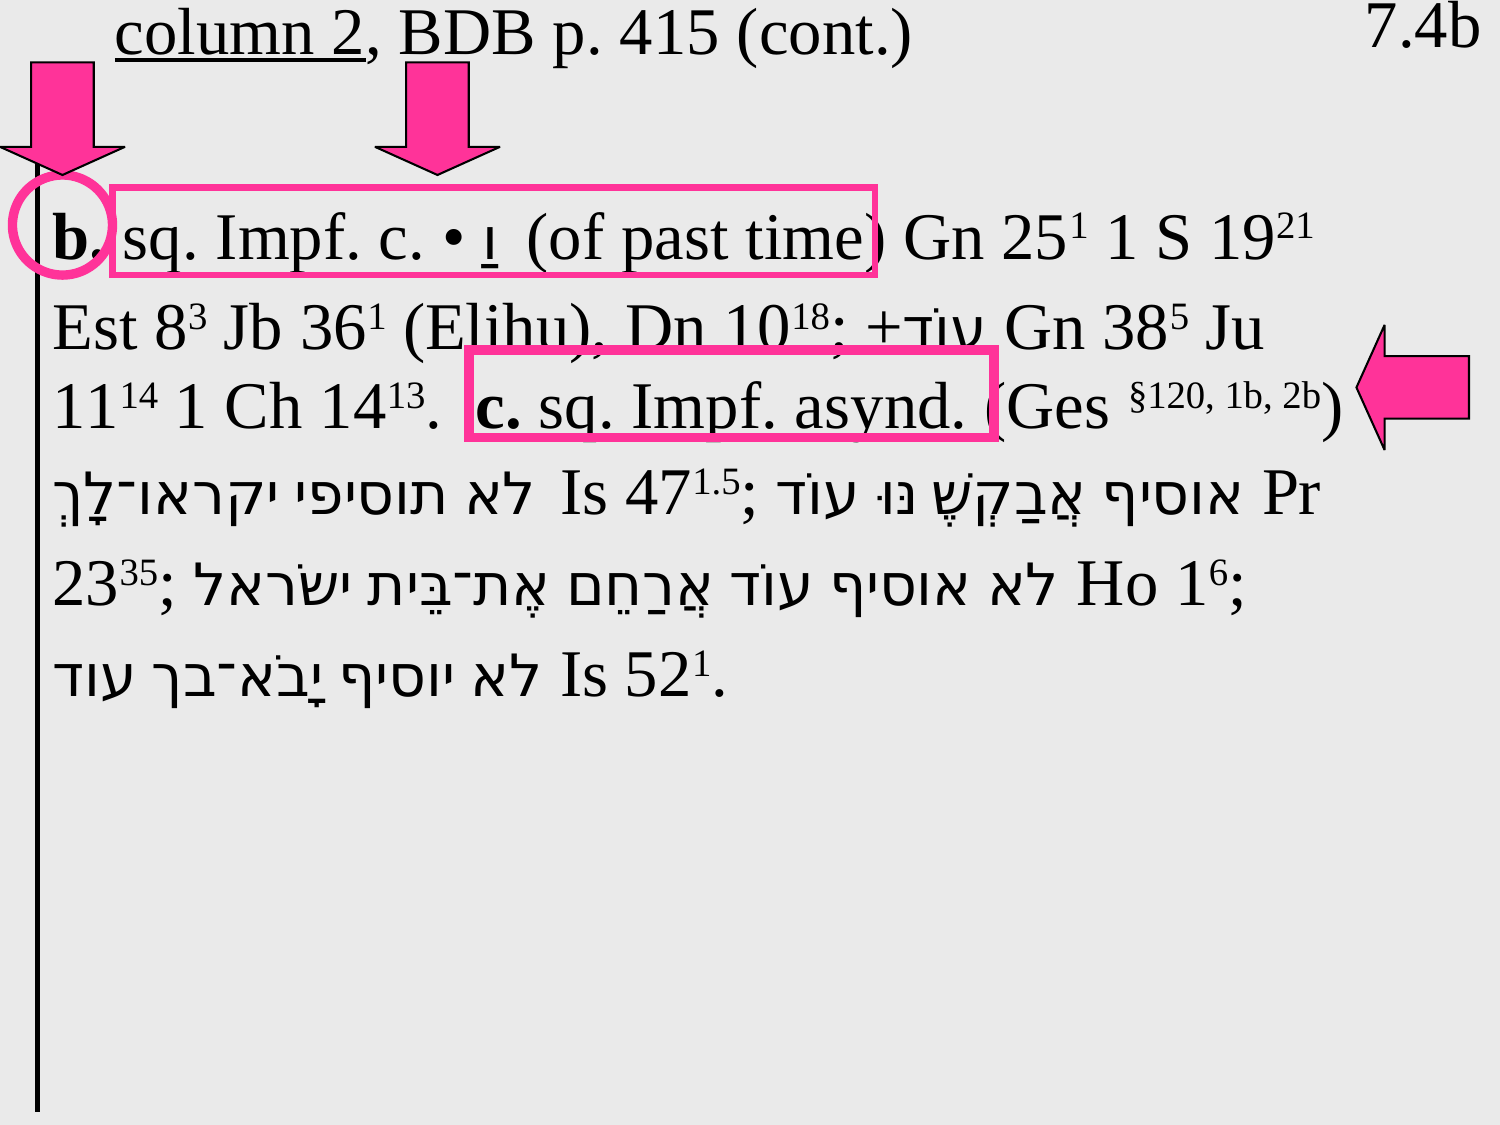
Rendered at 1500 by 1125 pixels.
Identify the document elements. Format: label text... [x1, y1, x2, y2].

text_box [1356, 324, 1469, 451]
text_box [0, 62, 126, 175]
text_box b. sq. Impf. c. • וַ (of past time) Gn 251 1 S 1921 Est 83 Jb 361 (Elihu), Dn 1018; +עוֹד Gn 385 Ju 1114 1 Ch 1413. c. sq. Impf. asynd. (Ges §120, 1b, 2b) לא תוסיפי יקראו־לָךְ Is 471.5; אוסיף אֲבַקְשֶׁנּוּ עוֹד Pr 2335; לא אוסיף עוֹד אֲרַחֵם אֶת־בֵּית ישֹראל Ho 16; לא יוסיף יָבֹא־בך עוד Is 521. [40, 180, 107, 270]
text_box 7.4b [1350, 0, 1500, 70]
text_box [374, 62, 501, 175]
text_box b. sq. Impf. c. • וַ (of past time) Gn 251 1 S 1921 Est 83 Jb 361 (Elihu), Dn 1018; +עוֹד Gn 385 Ju 1114 1 Ch 1413. c. sq. Impf. asynd. (Ges §120, 1b, 2b) לא תוסיפי יקראו־לָךְ Is 471.5; אוסיף אֲבַקְשֶׁנּוּ עוֹד Pr 2335; לא אוסיף עוֹד אֲרַחֵם אֶת־בֵּית ישֹראל Ho 16; לא יוסיף יָבֹא־בך עוד Is 521. [116, 191, 872, 272]
text_box b. sq. Impf. c. • וַ (of past time) Gn 251 1 S 1921 Est 83 Jb 361 (Elihu), Dn 1018; +עוֹד Gn 385 Ju 1114 1 Ch 1413. c. sq. Impf. asynd. (Ges §120, 1b, 2b) לא תוסיפי יקראו־לָךְ Is 471.5; אוסיף אֲבַקְשֶׁנּוּ עוֹד Pr 2335; לא אוסיף עוֹד אֲרַחֵם אֶת־בֵּית ישֹראל Ho 16; לא יוסיף יָבֹא־בך עוד Is 521. [40, 180, 1500, 724]
text_box column 2, BDB p. 415 (cont.) [99, 0, 951, 77]
